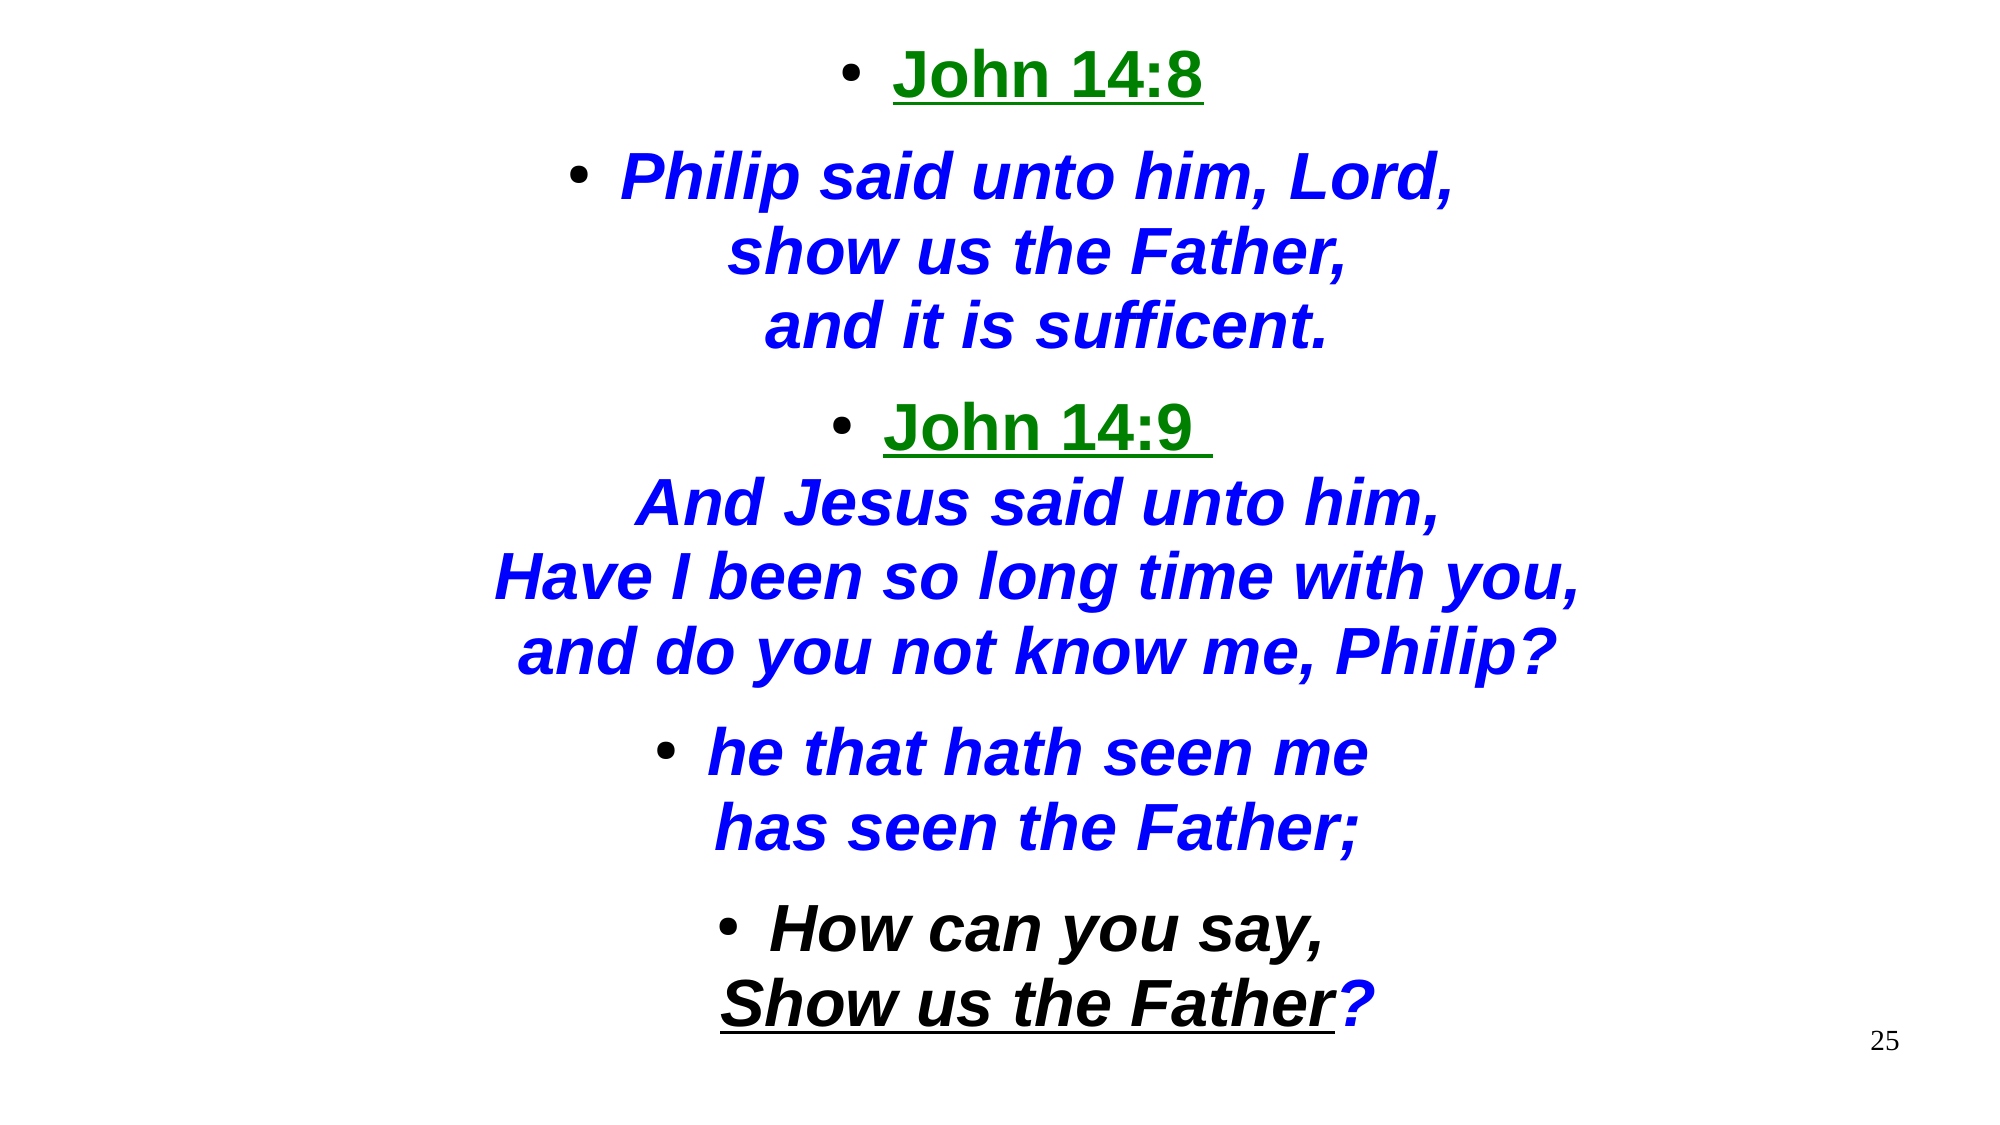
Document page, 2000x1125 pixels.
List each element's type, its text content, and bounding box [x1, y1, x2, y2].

list John 14:8 Philip said unto him, Lord, show us the Father, and it is sufficent. John 14:9 And Jesus said unto him, Have I been so long time with you, and do you not know me, Philip? he that hath seen me has seen the Father; How can you say, Show us the Father? [37, 37, 1988, 1088]
